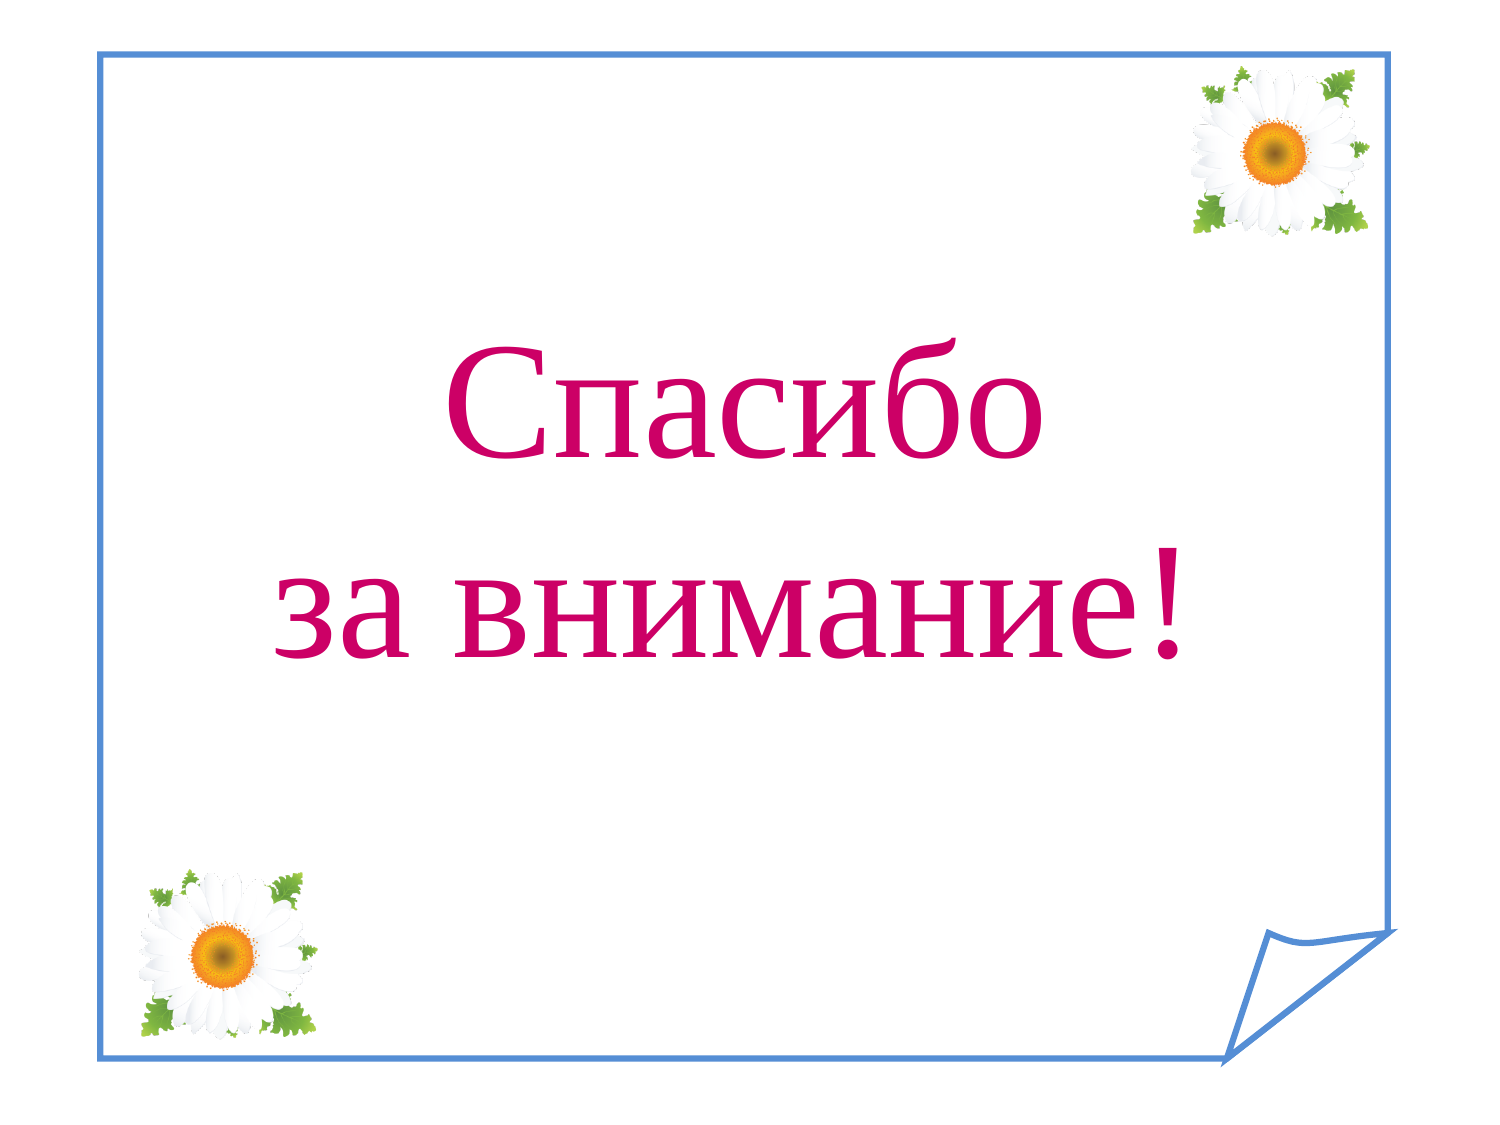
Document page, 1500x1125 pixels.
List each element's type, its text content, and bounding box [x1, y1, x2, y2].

title Спасибо за внимание! [64, 283, 1427, 768]
